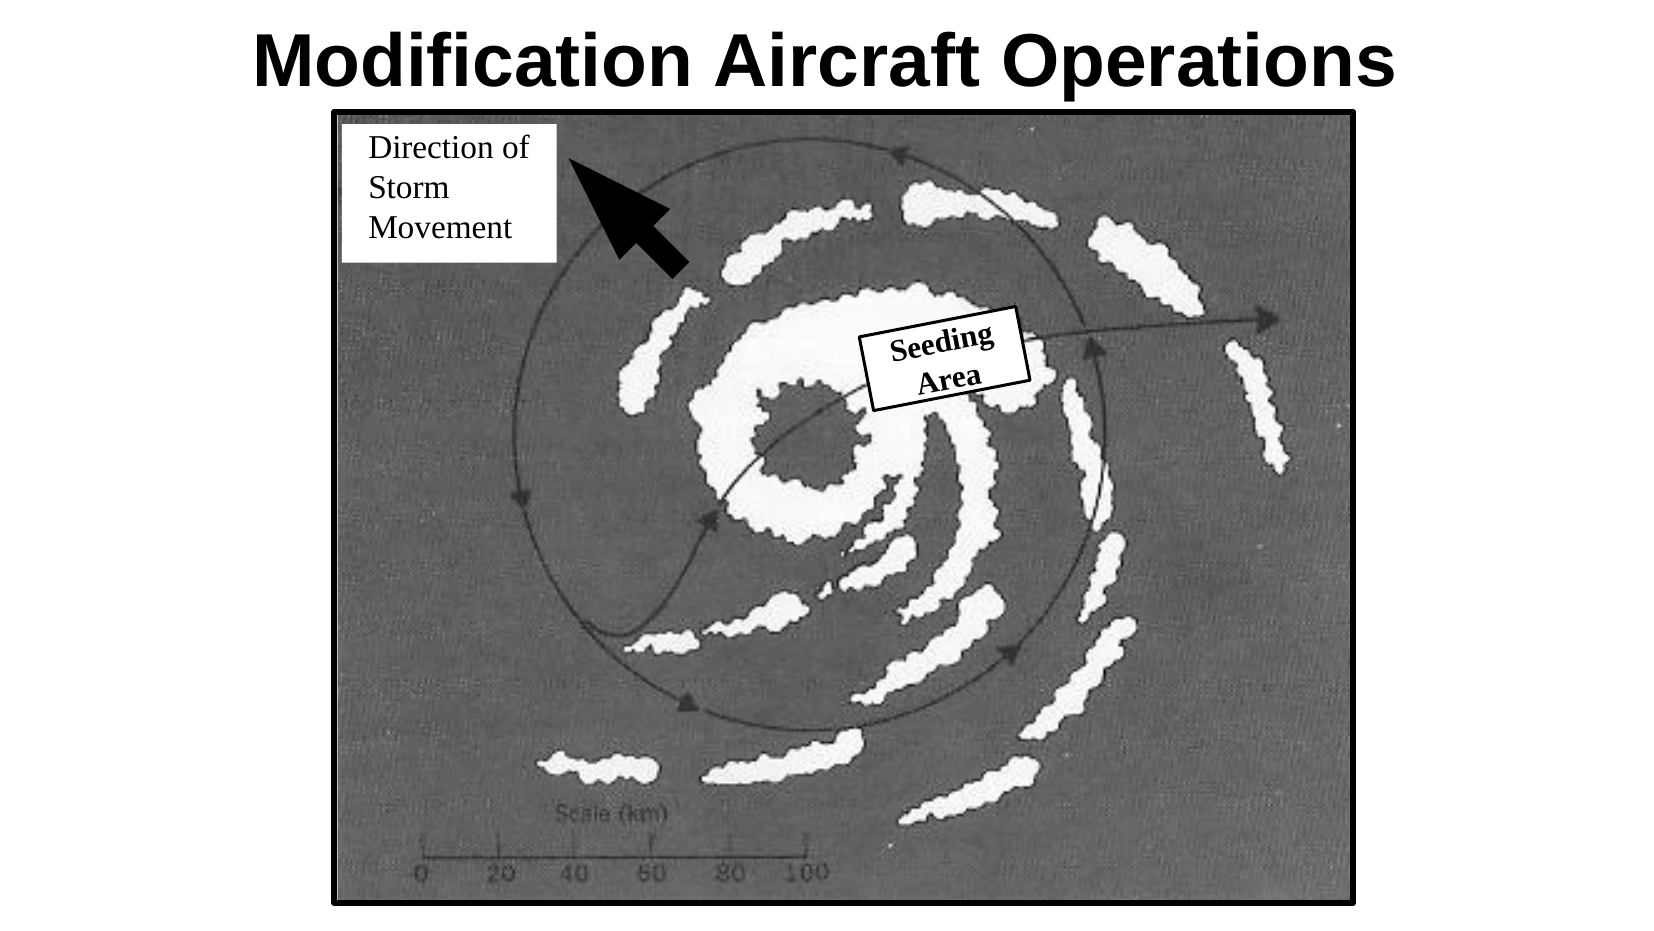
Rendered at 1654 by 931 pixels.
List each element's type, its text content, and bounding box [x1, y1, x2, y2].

text_box Direction of Storm Movement [341, 124, 557, 263]
text_box Seeding Area [859, 306, 1031, 411]
title Modification Aircraft Operations [0, 5, 1654, 107]
picture [337, 114, 1351, 901]
